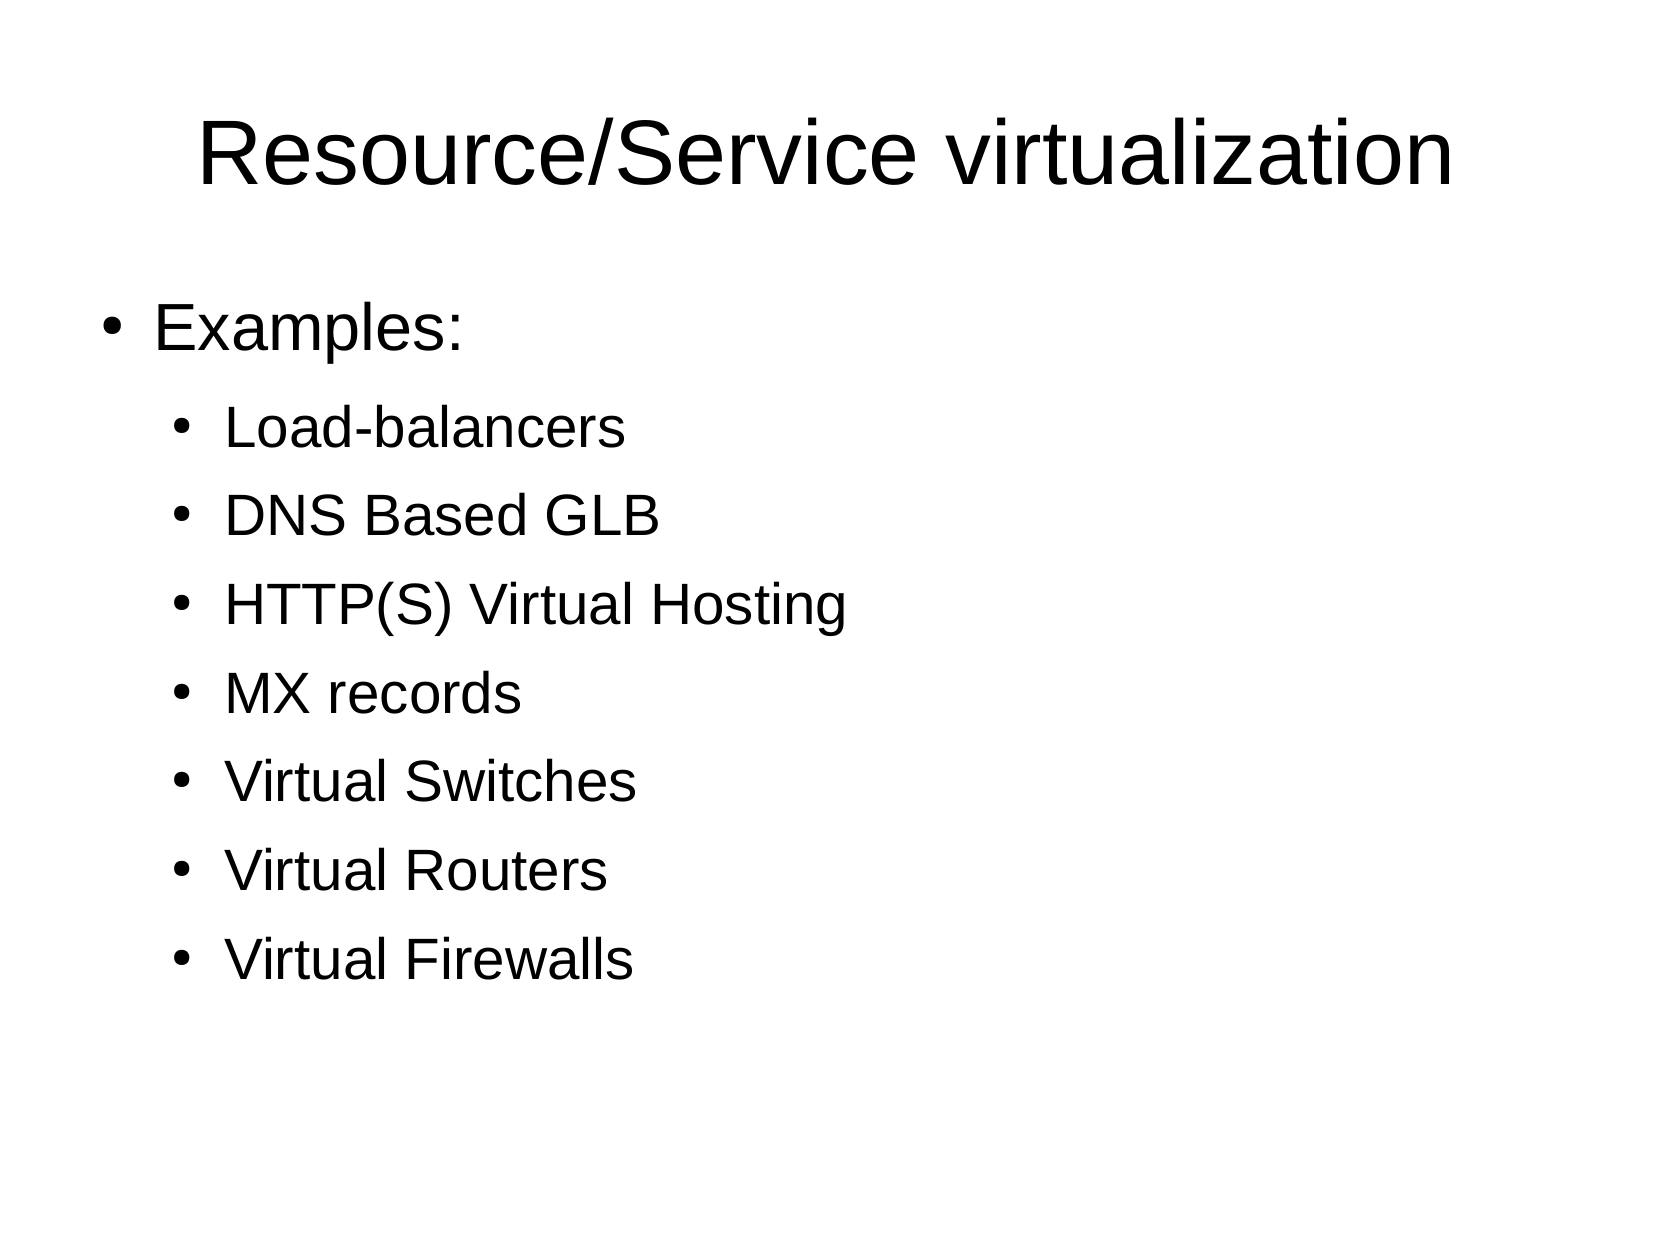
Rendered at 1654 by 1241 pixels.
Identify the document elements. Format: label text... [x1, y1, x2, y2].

list Examples: Load-balancers DNS Based GLB HTTP(S) Virtual Hosting MX records Virtual Switches Virtual Routers Virtual Firewalls [82, 290, 1571, 1109]
title Resource/Service virtualization [82, 49, 1571, 257]
